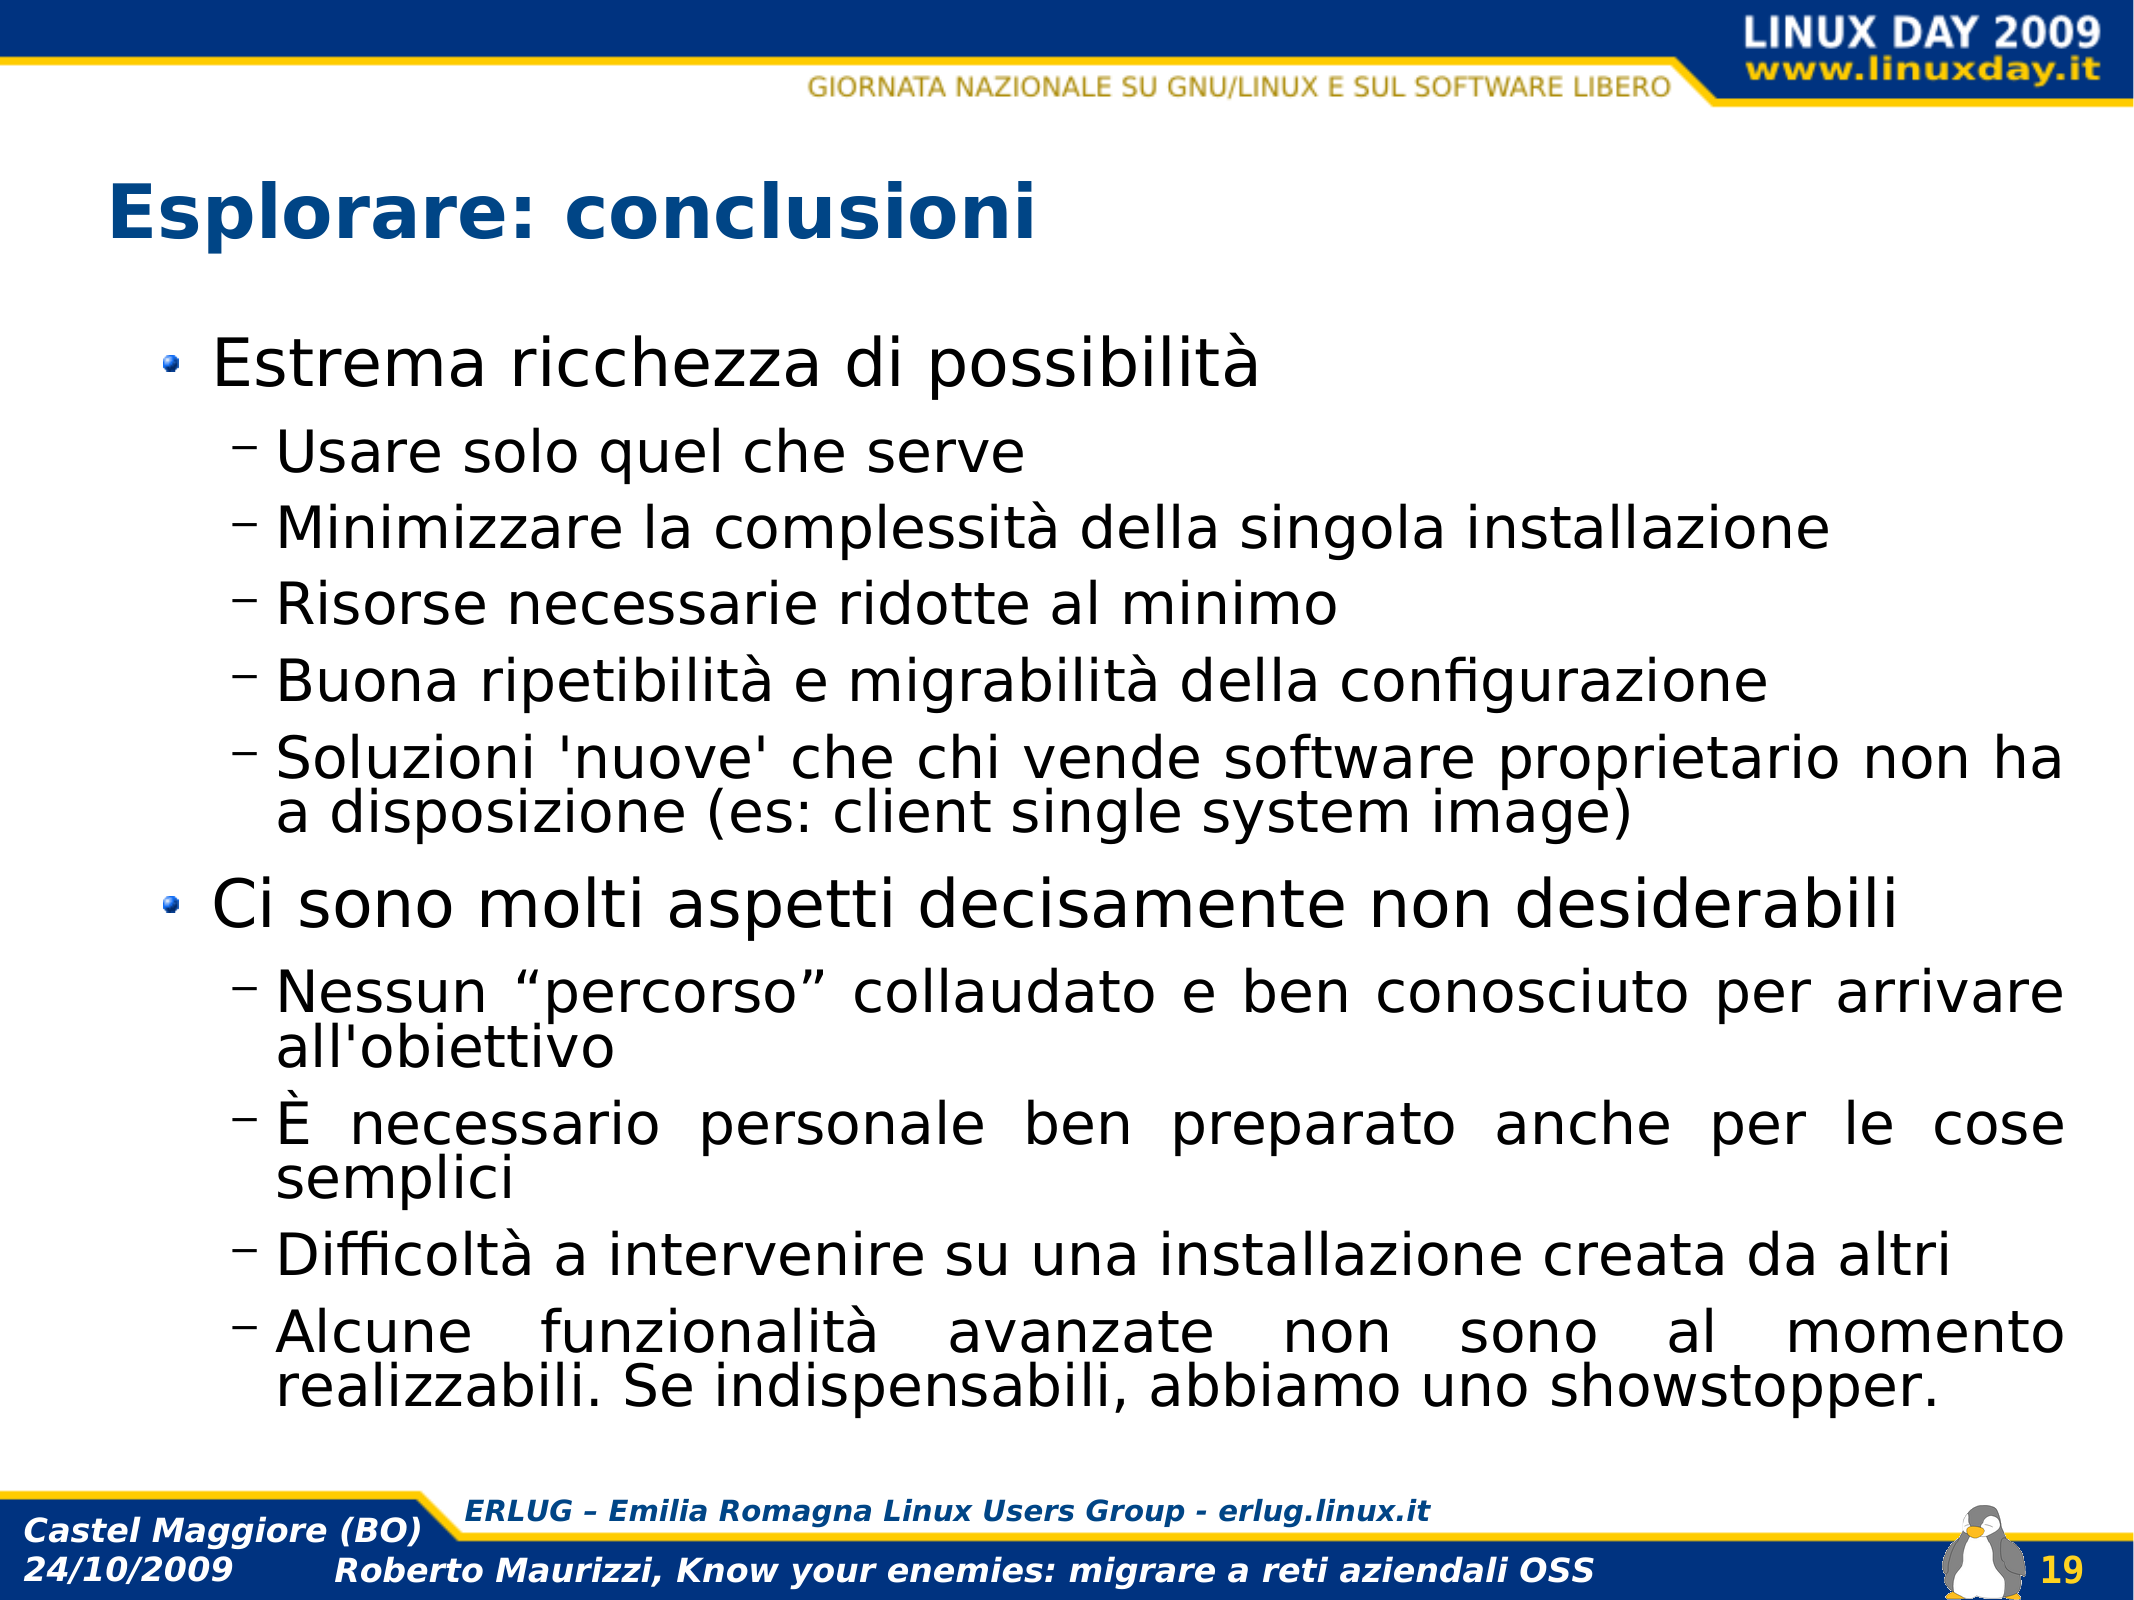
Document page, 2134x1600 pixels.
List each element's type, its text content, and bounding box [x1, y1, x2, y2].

title Esplorare: conclusioni [106, 159, 2080, 267]
list Estrema ricchezza di possibilità Usare solo quel che serve Minimizzare la complessità della singola installazione Risorse necessarie ridotte al minimo Buona ripetibilità e migrabilità della configurazione Soluzioni 'nuove' che chi vende software proprietario non ha a disposizione (es: client single system image) Ci sono molti aspetti decisamente non desiderabili Nessun “percorso” collaudato e ben conosciuto per arrivare all'obiettivo È necessario personale ben preparato anche per le cose semplici Difficoltà a intervenire su una installazione creata da altri Alcune funzionalità avanzate non sono al momento realizzabili. Se indispensabili, abbiamo uno showstopper. [146, 324, 2067, 1518]
picture [0, 0, 2134, 1600]
